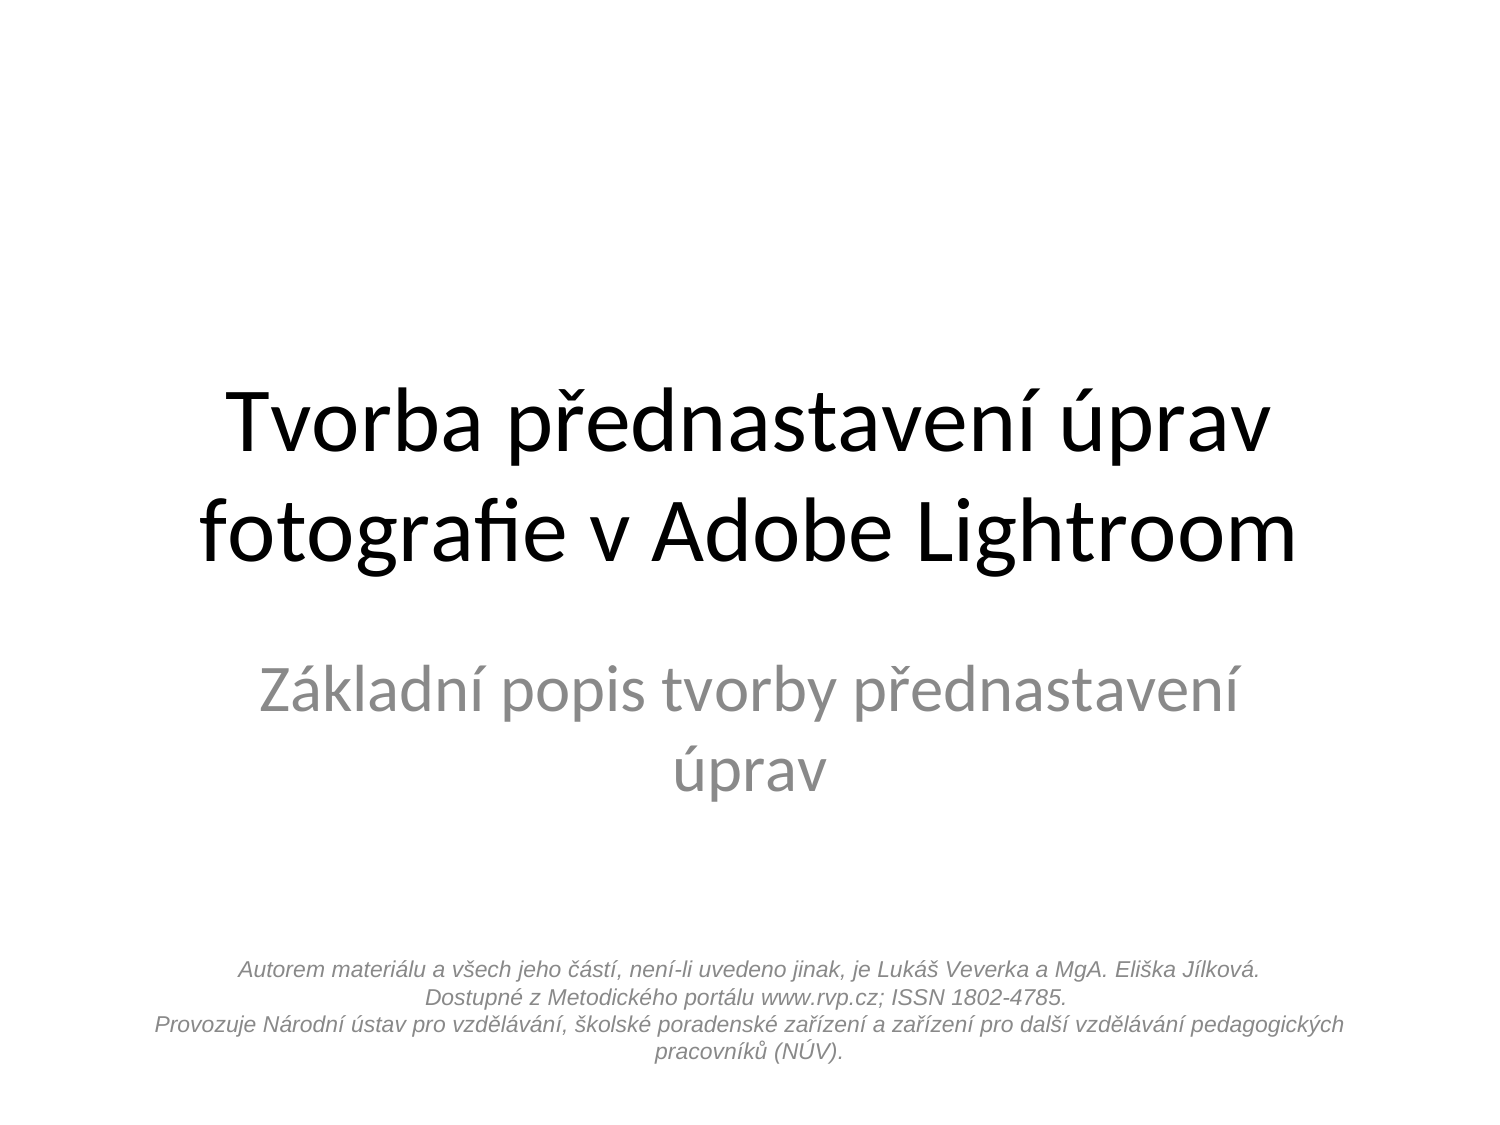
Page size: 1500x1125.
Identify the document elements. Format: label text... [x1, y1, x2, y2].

text_box Základní popis tvorby přednastavení úprav [225, 637, 1276, 823]
title Tvorba přednastavení úprav fotografie v Adobe Lightroom [112, 349, 1388, 591]
text_box Autorem materiálu a všech jeho částí, není-li uvedeno jinak, je Lukáš Veverka a MgA. Eliška Jílková. Dostupné z Metodického portálu www.rvp.cz; ISSN 1802-4785. Provozuje Národní ústav pro vzdělávání, školské poradenské zařízení a zařízení pro další vzdělávání pedagogických pracovníků (NÚV). [135, 993, 1364, 1054]
